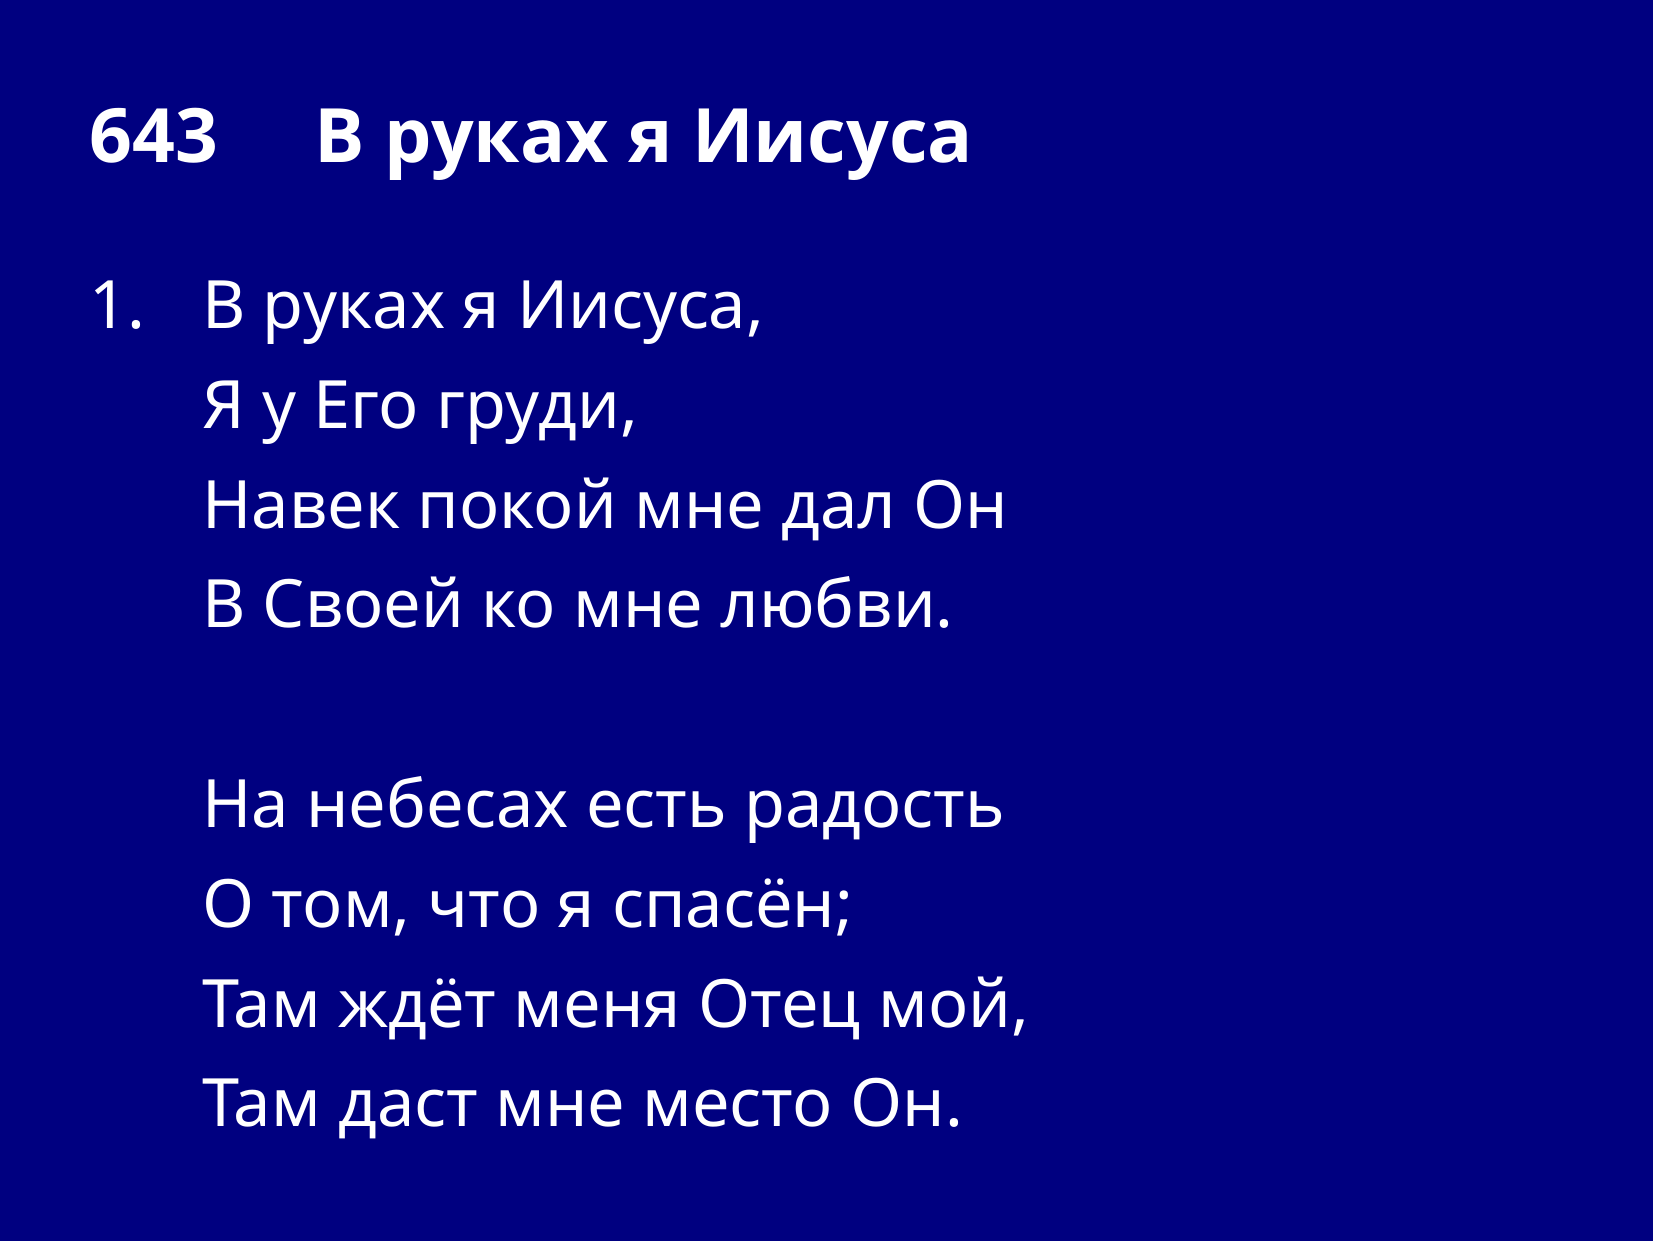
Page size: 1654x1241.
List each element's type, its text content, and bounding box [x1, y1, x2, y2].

text_box 1. В руках я Иисуса, Я у Его груди, Навек покой мне дал Он В Своей ко мне любви. На небесах есть радость О том, что я спасён; Там ждёт меня Отец мой, Там даст мне место Он. [75, 188, 1576, 1163]
text_box 643 В руках я Иисуса [75, 75, 1576, 188]
